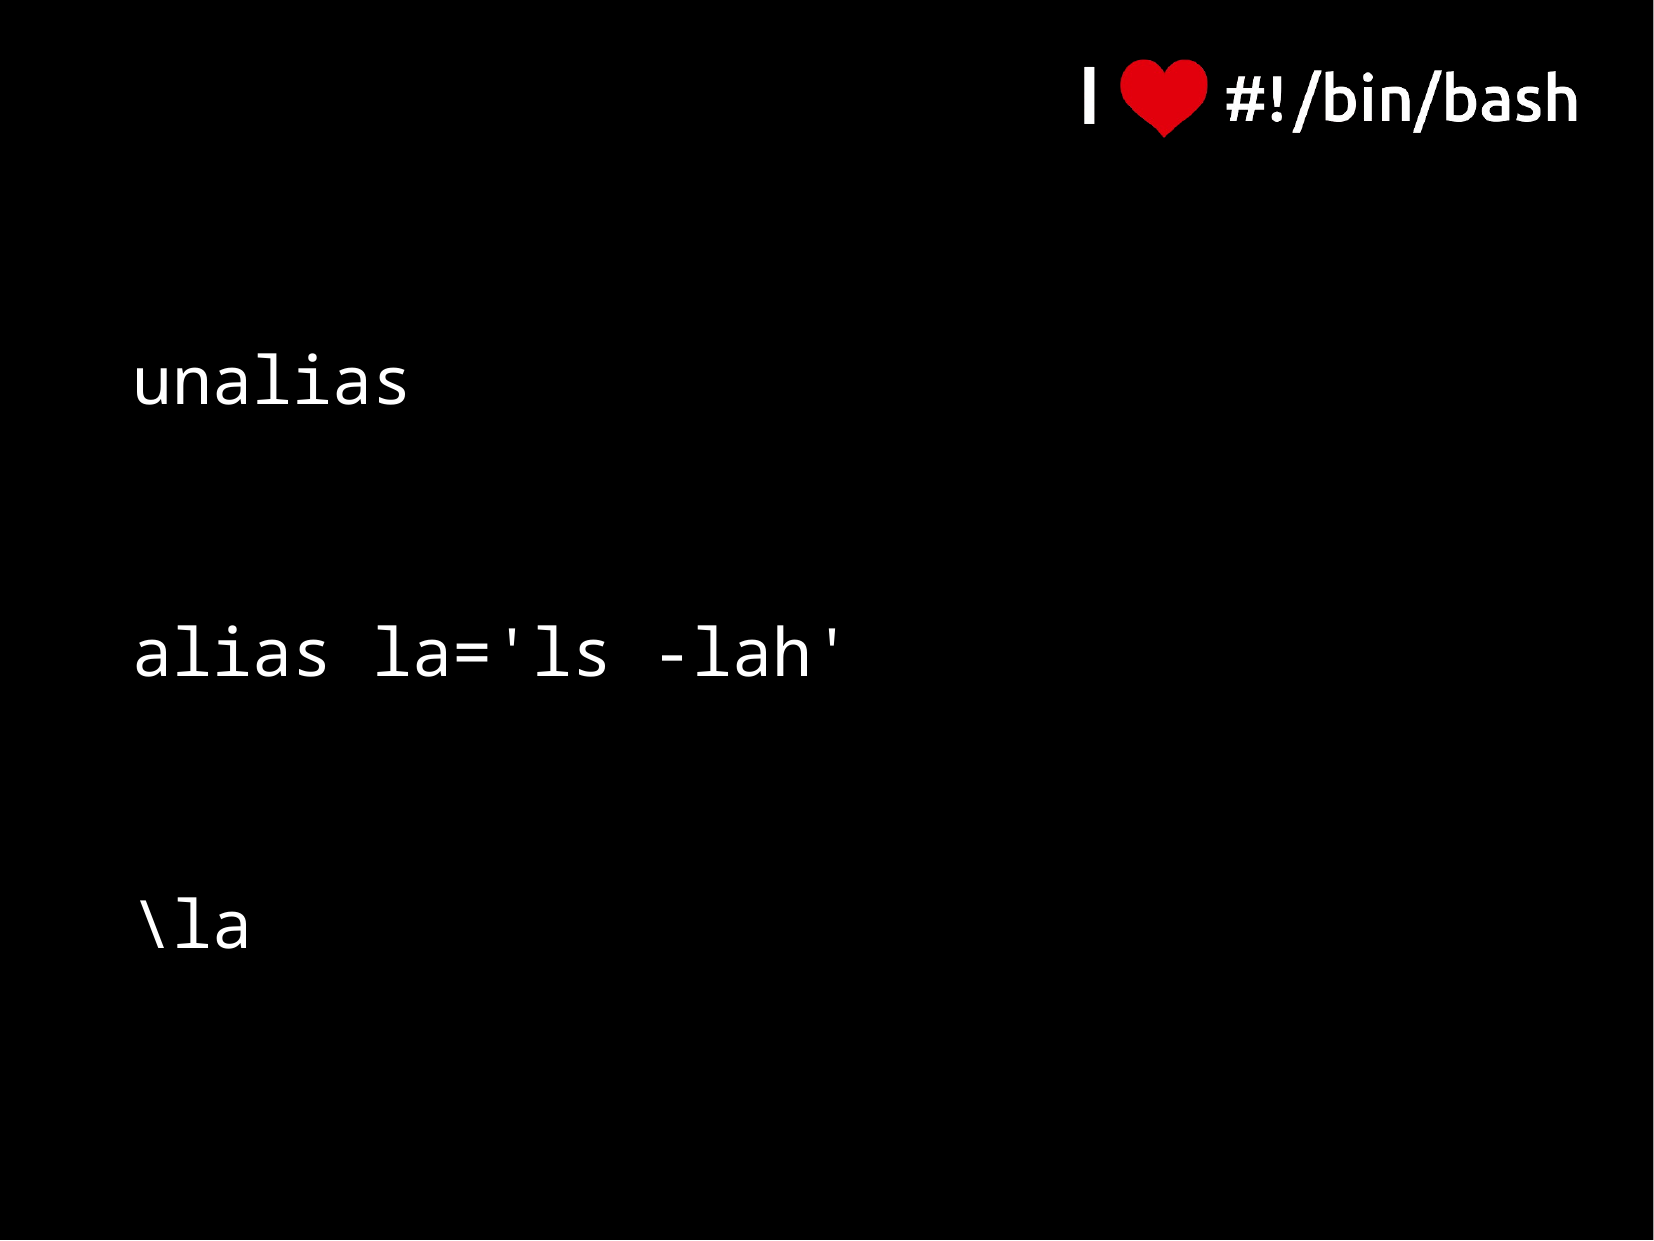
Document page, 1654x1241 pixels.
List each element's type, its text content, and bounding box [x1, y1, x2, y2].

text_box unalias alias la='ls -lah' \la [118, 325, 1510, 885]
picture [1064, 45, 1595, 154]
